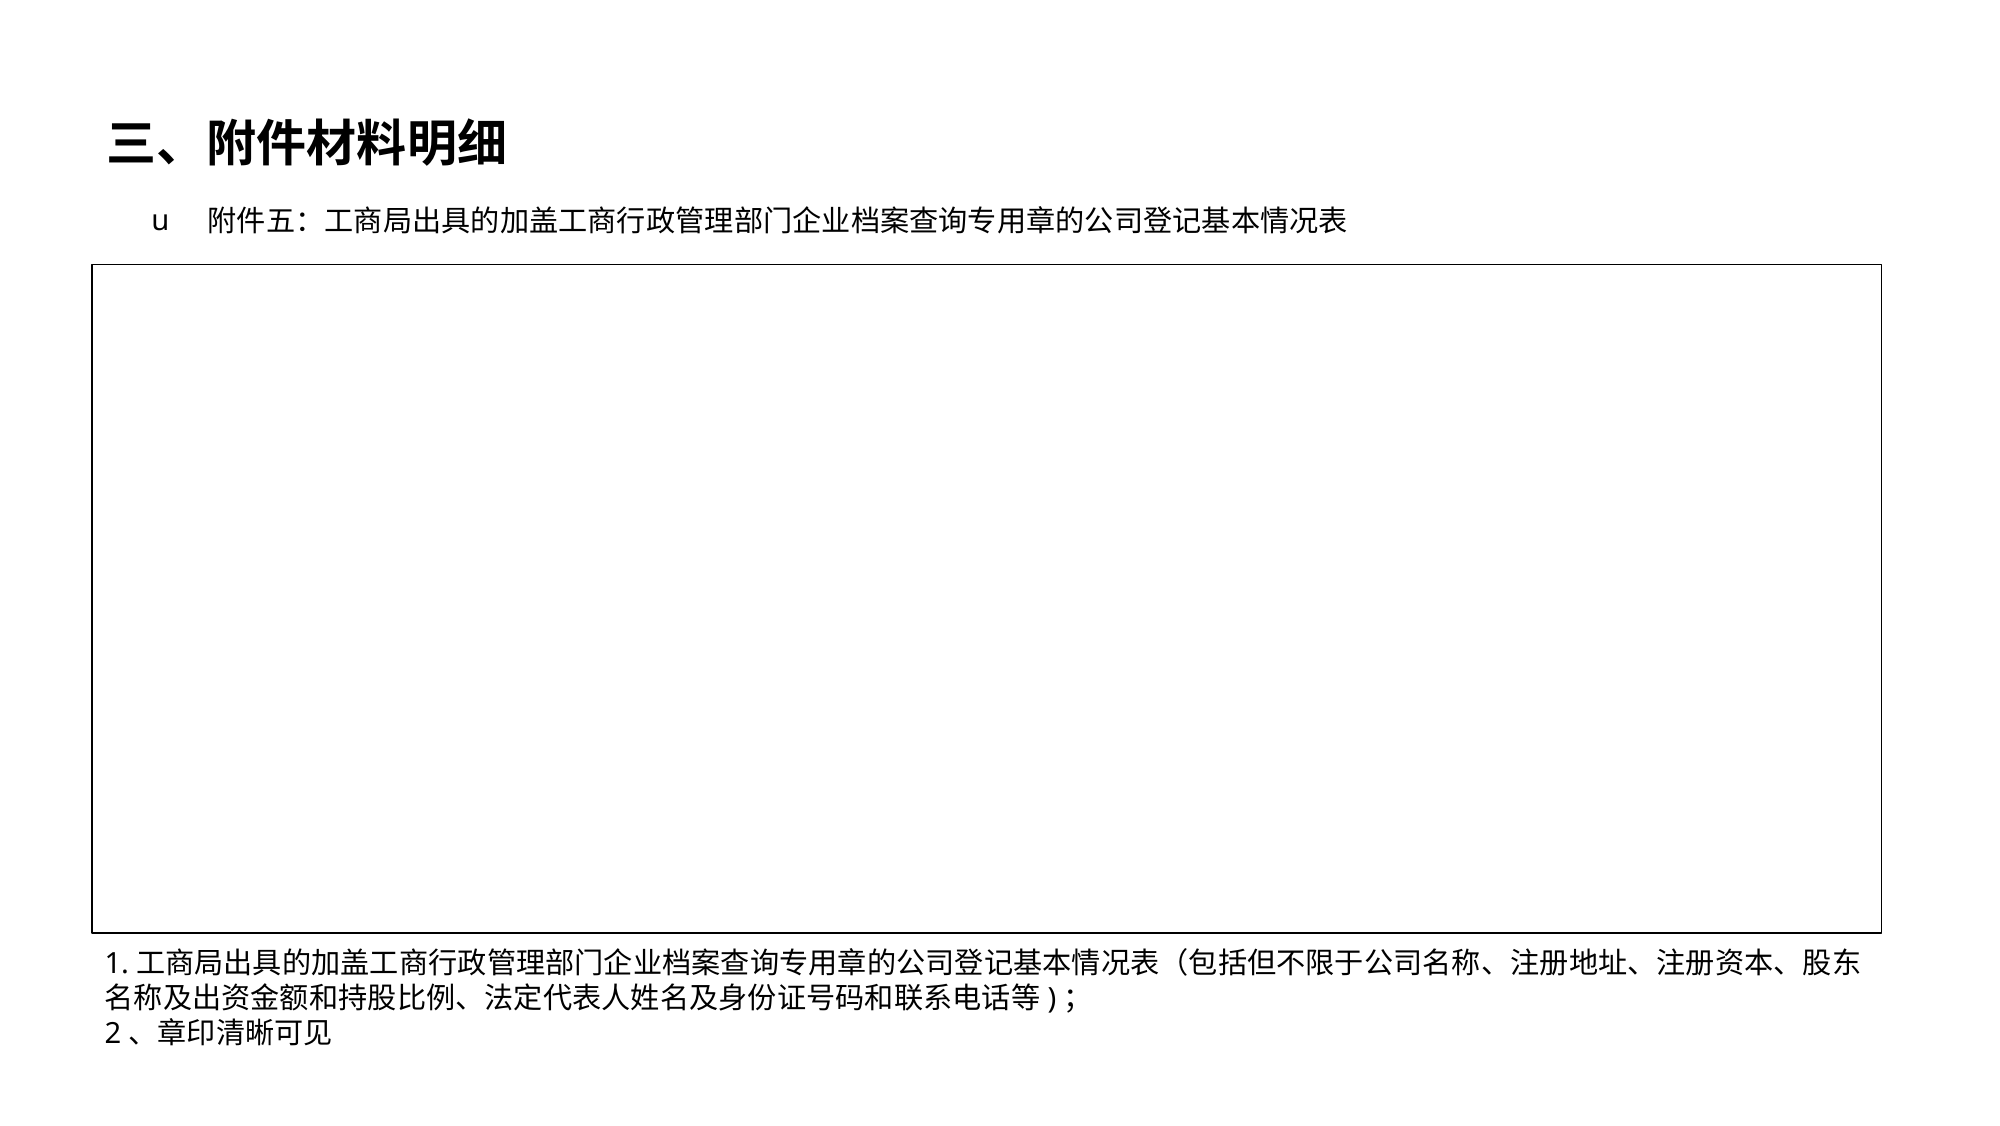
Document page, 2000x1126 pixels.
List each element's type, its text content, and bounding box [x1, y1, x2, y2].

text_box 1.工商局出具的加盖工商行政管理部门企业档案查询专用章的公司登记基本情况表（包括但不限于公司名称、注册地址、注册资本、股东名称及出资金额和持股比例、法定代表人姓名及身份证号码和联系电话等)； 2、章印清晰可见 [90, 936, 1897, 1056]
text_box 附件五：工商局出具的加盖工商行政管理部门企业档案查询专用章的公司登记基本情况表 [136, 194, 1476, 245]
text_box 三、附件材料明细 [92, 104, 522, 180]
